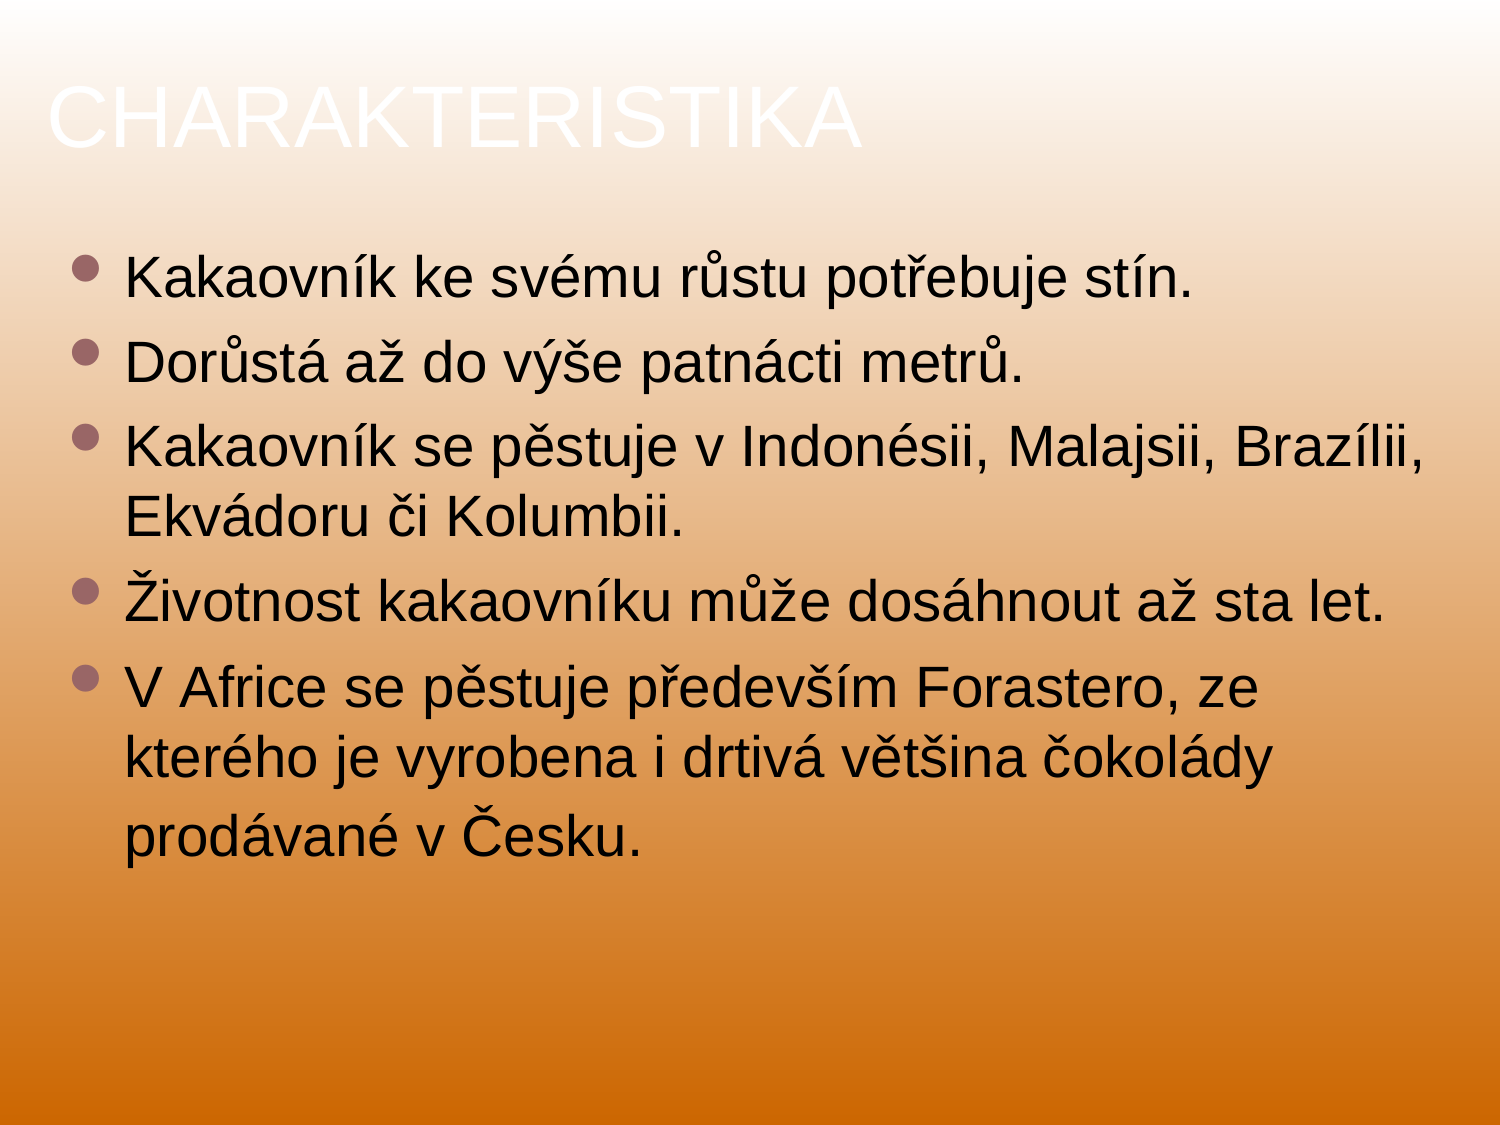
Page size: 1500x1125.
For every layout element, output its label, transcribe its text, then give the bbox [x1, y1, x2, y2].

title CHARAKTERISTIKA [31, 37, 1347, 188]
list Kakaovník ke svému růstu potřebuje stín. Dorůstá až do výše patnácti metrů. Kakaovník se pěstuje v Indonésii, Malajsii, Brazílii, Ekvádoru či Kolumbii. Životnost kakaovníku může dosáhnout až sta let. V Africe se pěstuje především Forastero, ze kterého je vyrobena i drtivá většina čokolády prodávané v Česku. [53, 231, 1471, 1028]
